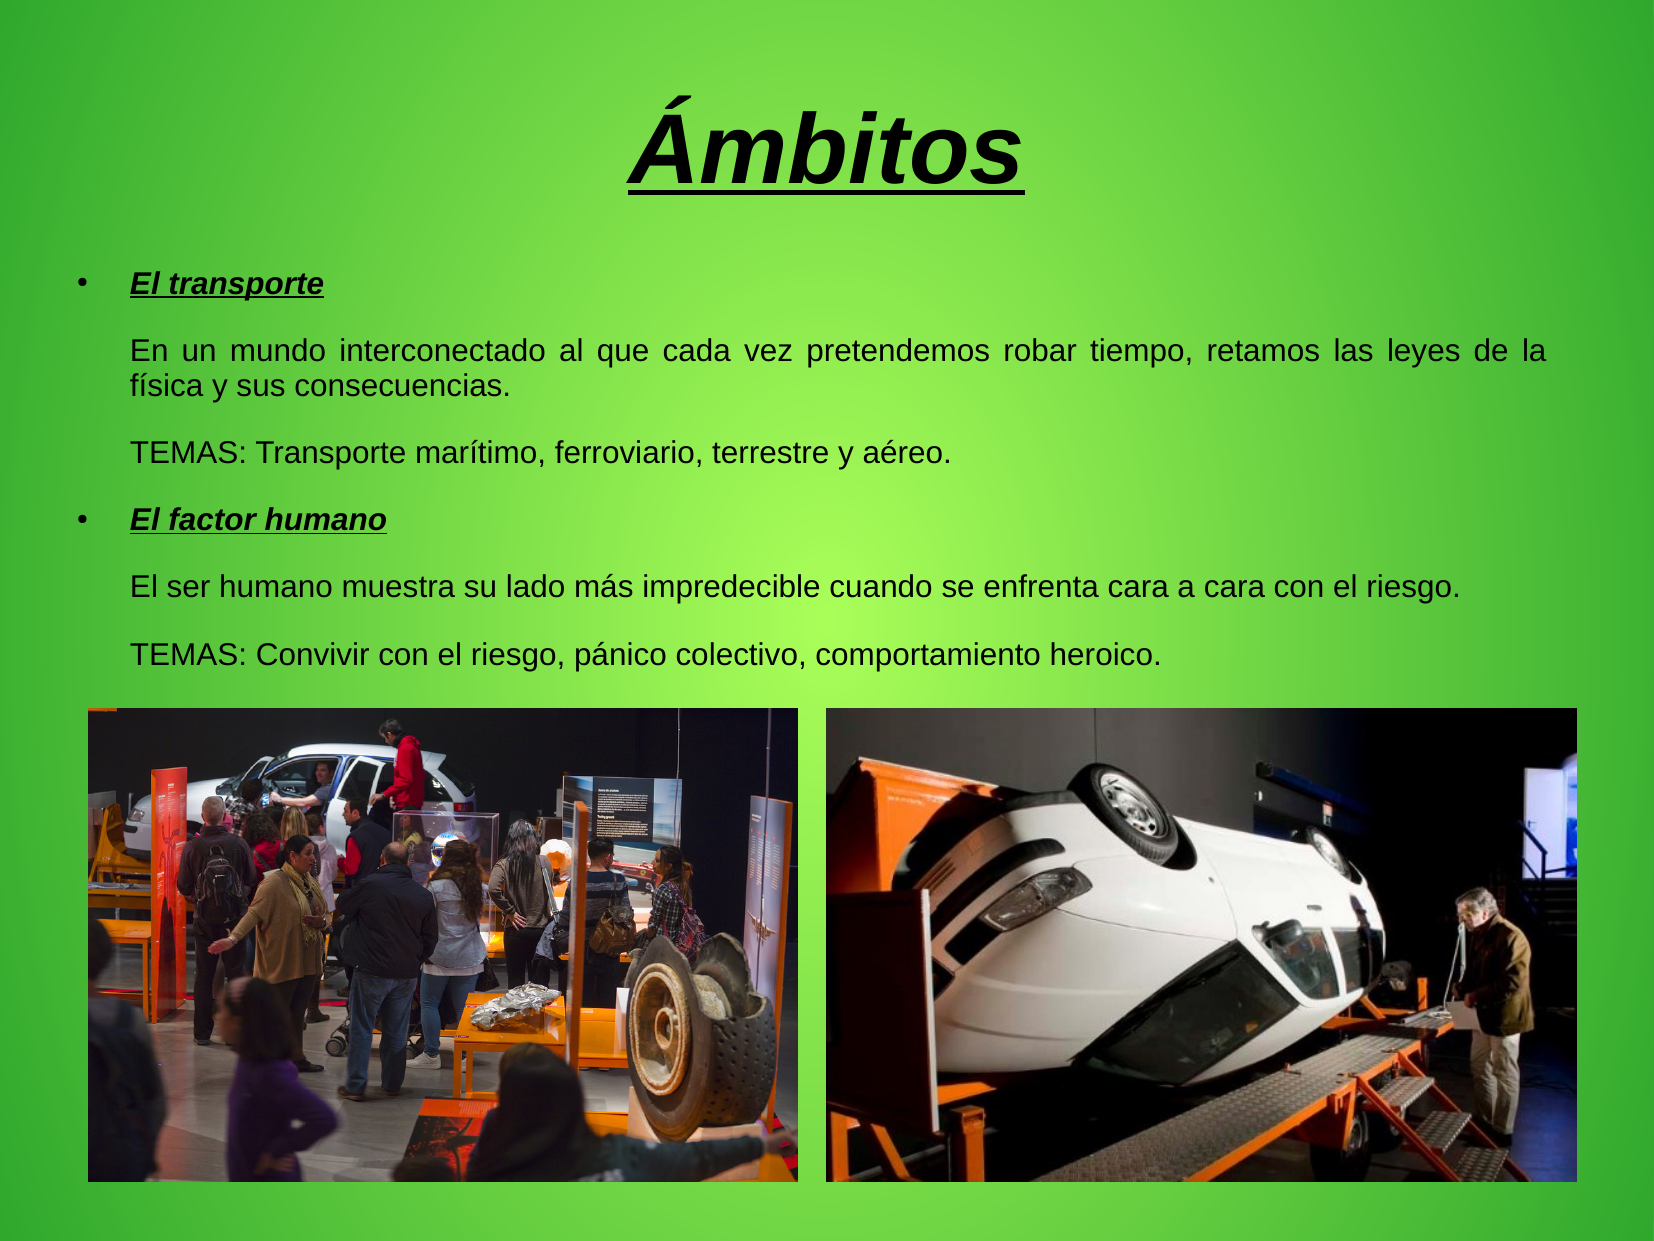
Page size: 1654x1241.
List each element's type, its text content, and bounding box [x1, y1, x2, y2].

title Ámbitos [82, 47, 1571, 252]
list El transporte En un mundo interconectado al que cada vez pretendemos robar tiempo, retamos las leyes de la física y sus consecuencias. TEMAS: Transporte marítimo, ferroviario, terrestre y aéreo. El factor humano El ser humano muestra su lado más impredecible cuando se enfrenta cara a cara con el riesgo. TEMAS: Convivir con el riesgo, pánico colectivo, comportamiento heroico. [59, 265, 1548, 985]
picture [88, 708, 798, 1182]
picture [826, 708, 1577, 1182]
